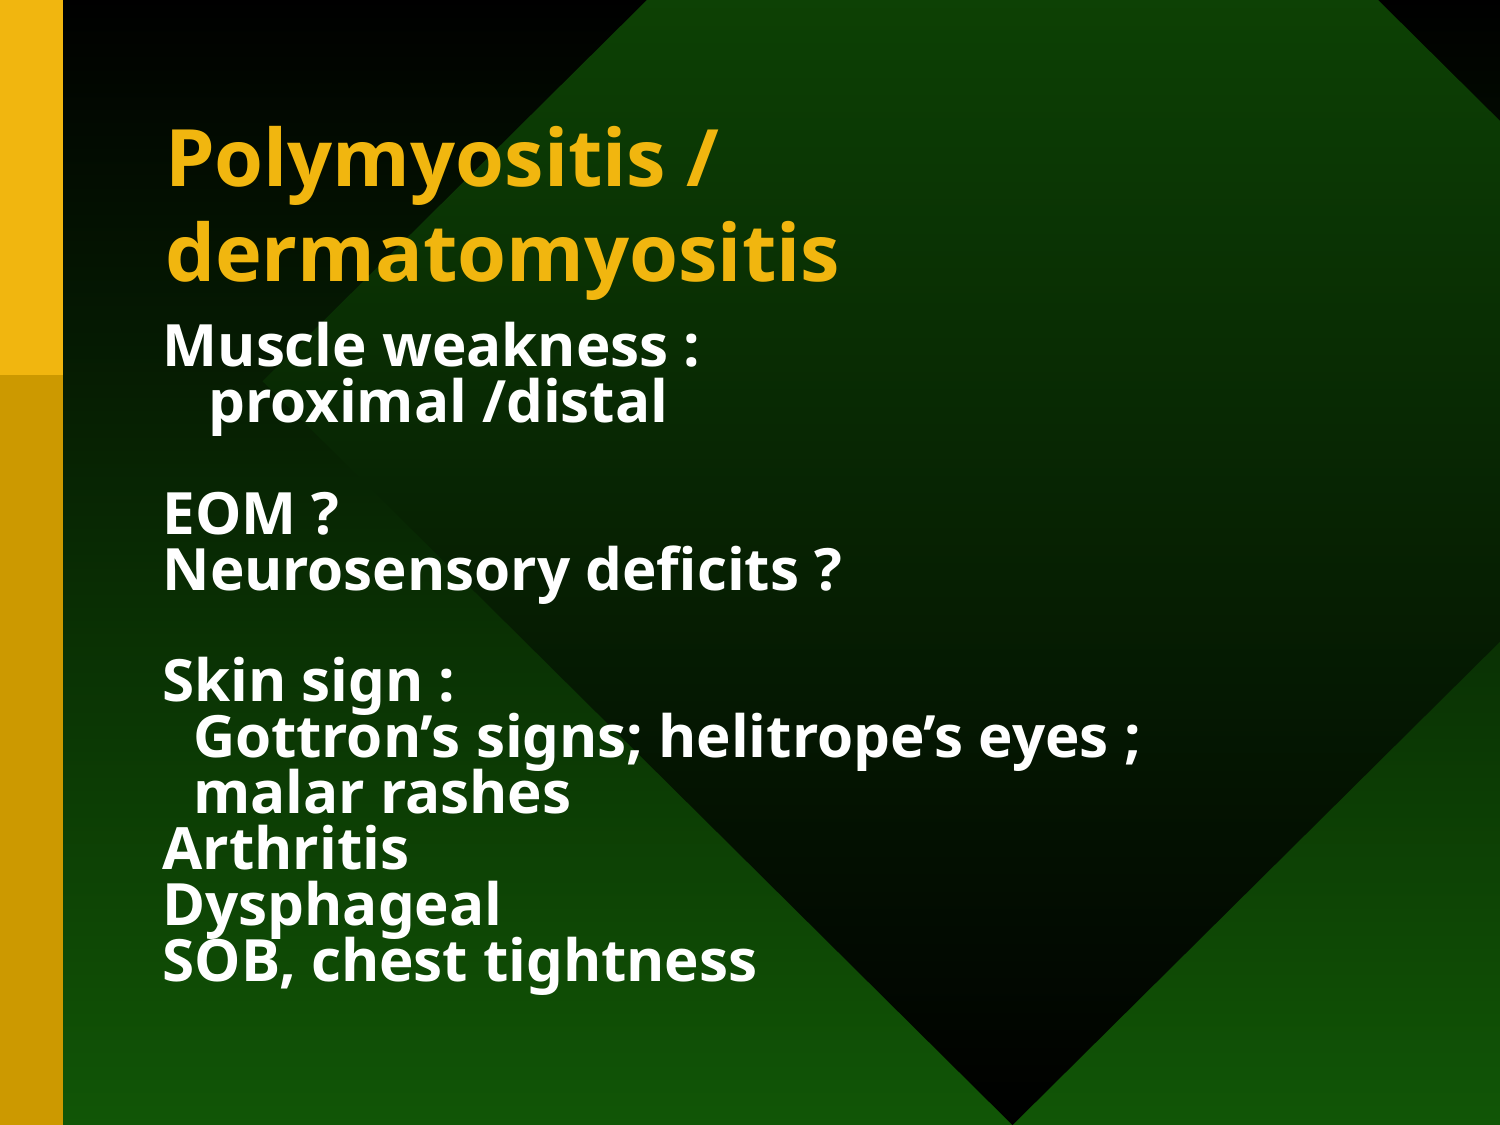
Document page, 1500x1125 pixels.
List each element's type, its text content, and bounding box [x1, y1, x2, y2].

title Polymyositis / dermatomyositis [150, 99, 1388, 288]
list Muscle weakness : proximal /distal EOM ? Neurosensory deficits ? Skin sign : Gottron’s signs; helitrope’s eyes ; malar rashes Arthritis Dysphageal SOB, chest tightness [147, 314, 1424, 1012]
